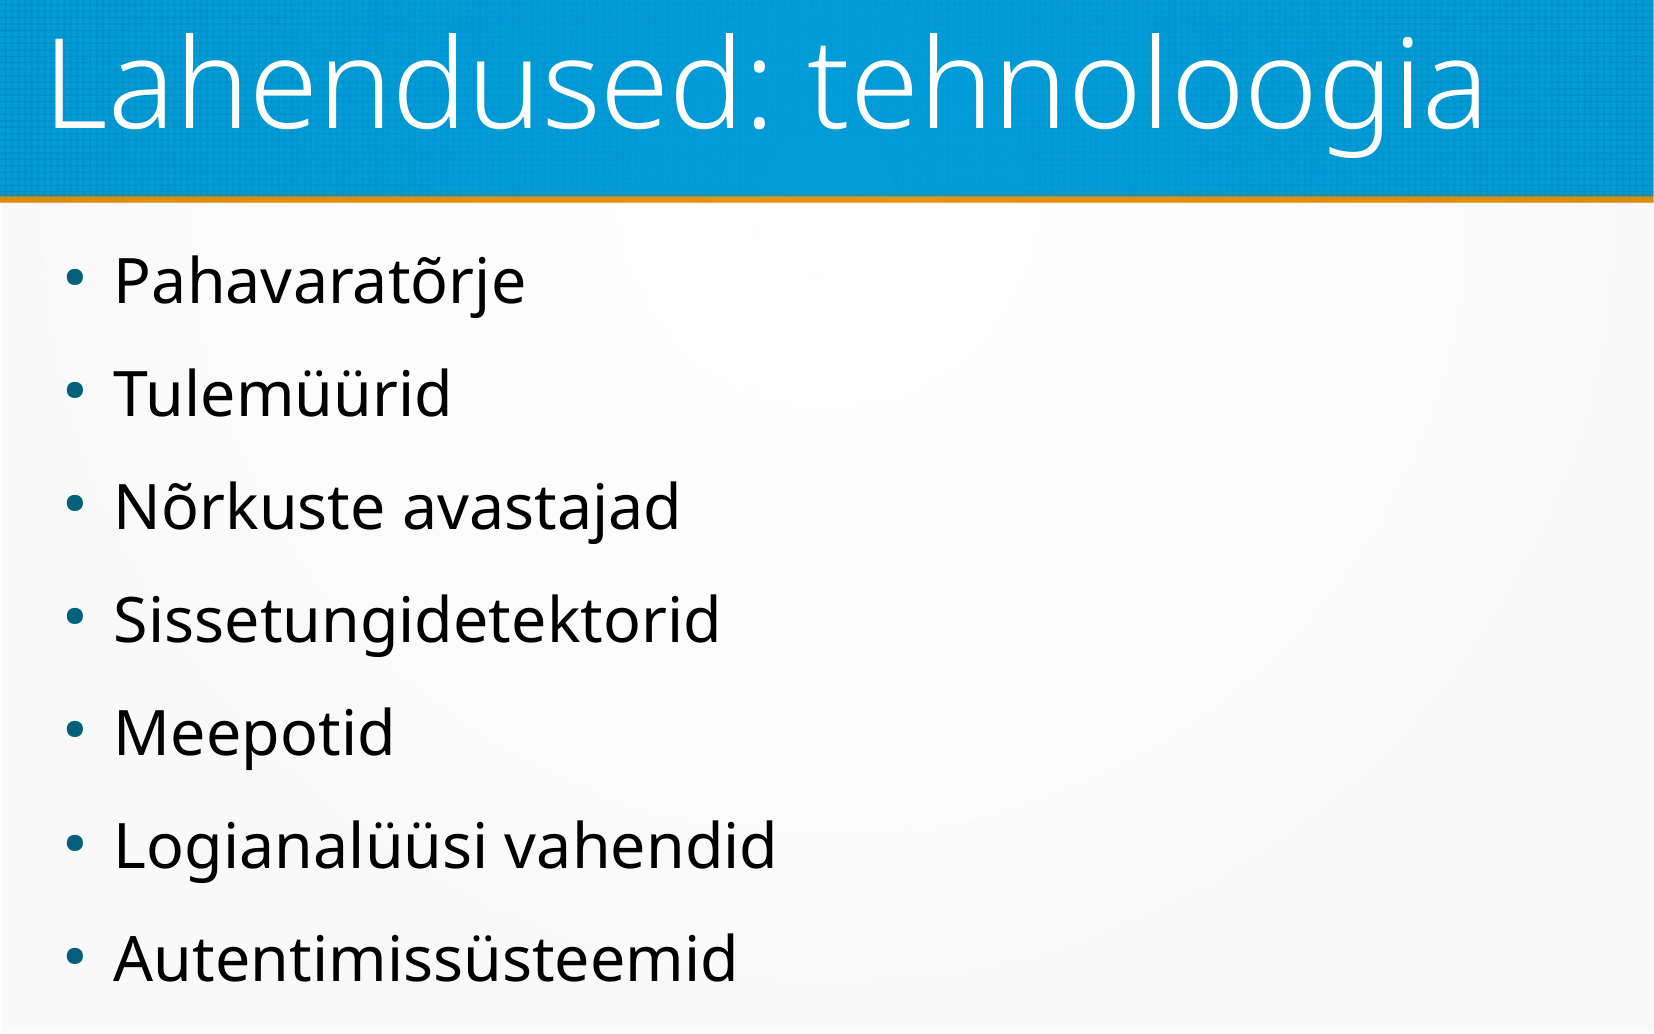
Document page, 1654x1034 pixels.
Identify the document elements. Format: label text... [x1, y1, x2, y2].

title Lahendused: tehnoloogia [43, 0, 1619, 166]
picture [0, 195, 1654, 1034]
list Pahavaratõrje Tulemüürid Nõrkuste avastajad Sissetungidetektorid Meepotid Logianalüüsi vahendid Autentimissüsteemid [47, 236, 1607, 1002]
